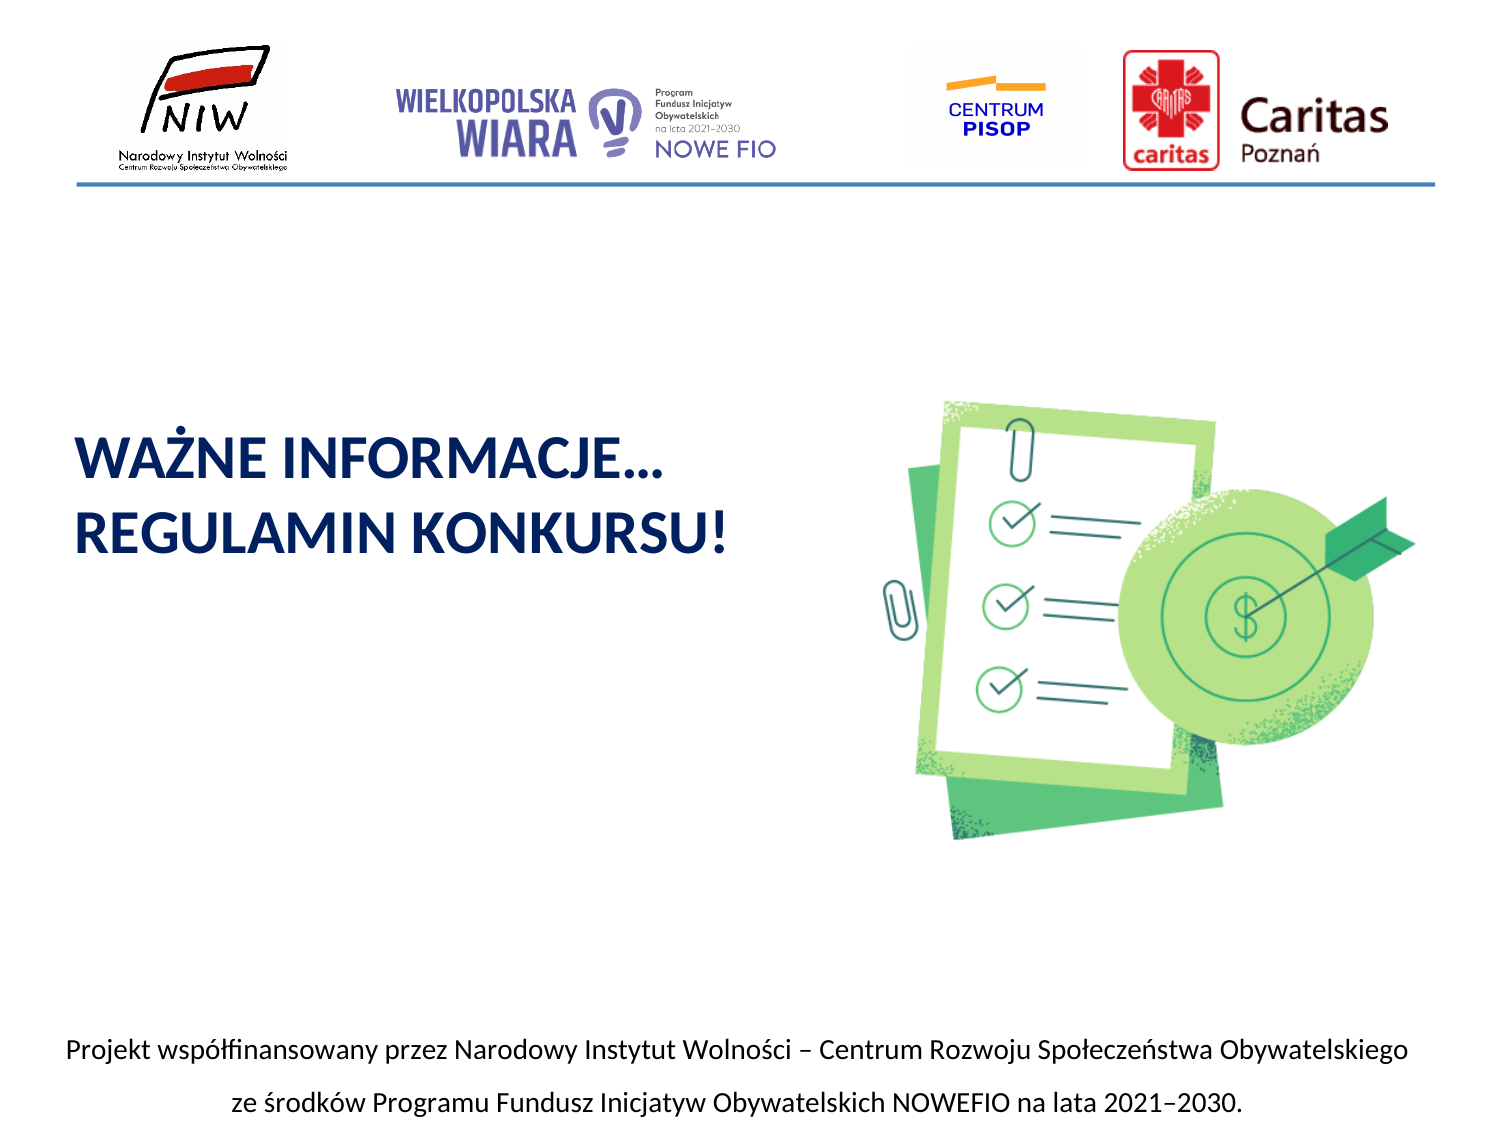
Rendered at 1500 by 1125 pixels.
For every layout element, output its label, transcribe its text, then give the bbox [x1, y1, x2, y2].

text_box WAŻNE INFORMACJE… REGULAMIN KONKURSU! [58, 225, 1442, 900]
picture [862, 370, 1441, 922]
